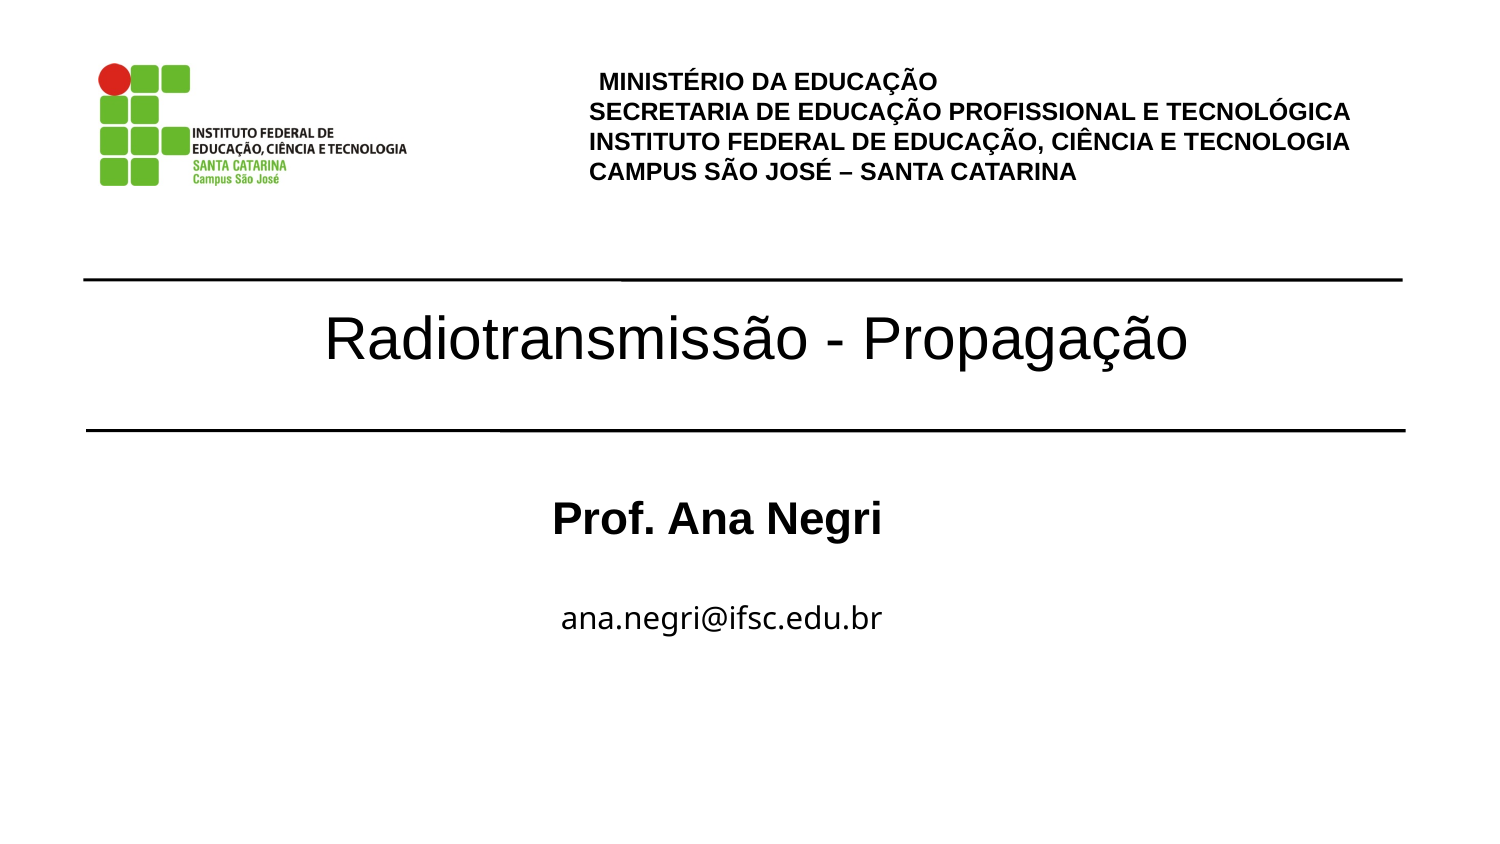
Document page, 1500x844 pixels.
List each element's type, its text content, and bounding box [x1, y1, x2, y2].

text_box Prof. Ana Negri ana.negri@ifsc.edu.br [200, 478, 1229, 639]
text_box Radiotransmissão - Propagação [116, 333, 1392, 410]
picture [98, 63, 407, 186]
text_box MINISTÉRIO DA EDUCAÇÃO SECRETARIA DE EDUCAÇÃO PROFISSIONAL E TECNOLÓGICA INSTITUTO FEDERAL DE EDUCAÇÃO, CIÊNCIA E TECNOLOGIA CAMPUS SÃO JOSÉ – SANTA CATARINA [543, 74, 1405, 178]
